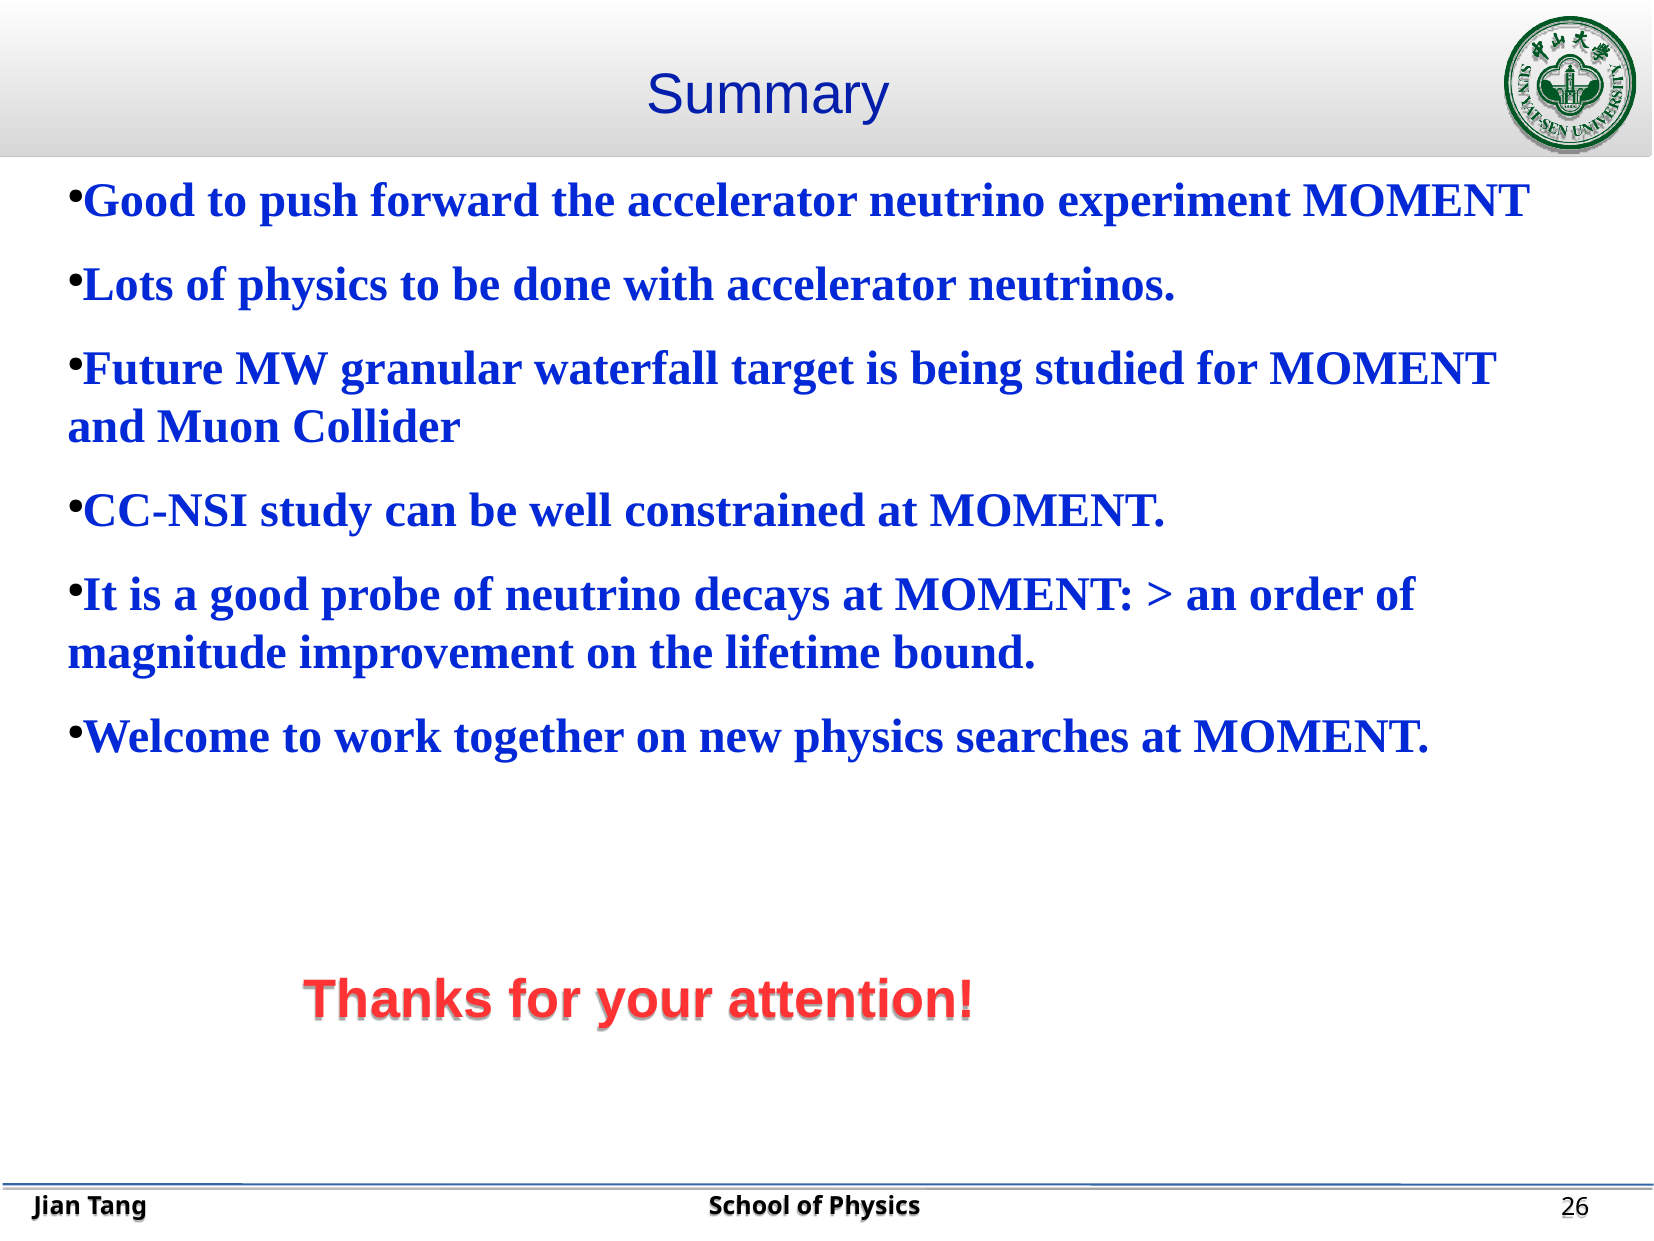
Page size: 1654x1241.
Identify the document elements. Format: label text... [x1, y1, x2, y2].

text_box Thanks for your attention! [288, 961, 1369, 1039]
title Summary [66, 26, 1479, 155]
list Good to push forward the accelerator neutrino experiment MOMENT Lots of physics to be done with accelerator neutrinos. Future MW granular waterfall target is being studied for MOMENT and Muon Collider CC-NSI study can be well constrained at MOMENT. It is a good probe of neutrino decays at MOMENT: > an order of magnitude improvement on the lifetime bound. Welcome to work together on new physics searches at MOMENT. [67, 167, 1591, 771]
text_box [1530, 1184, 1621, 1231]
